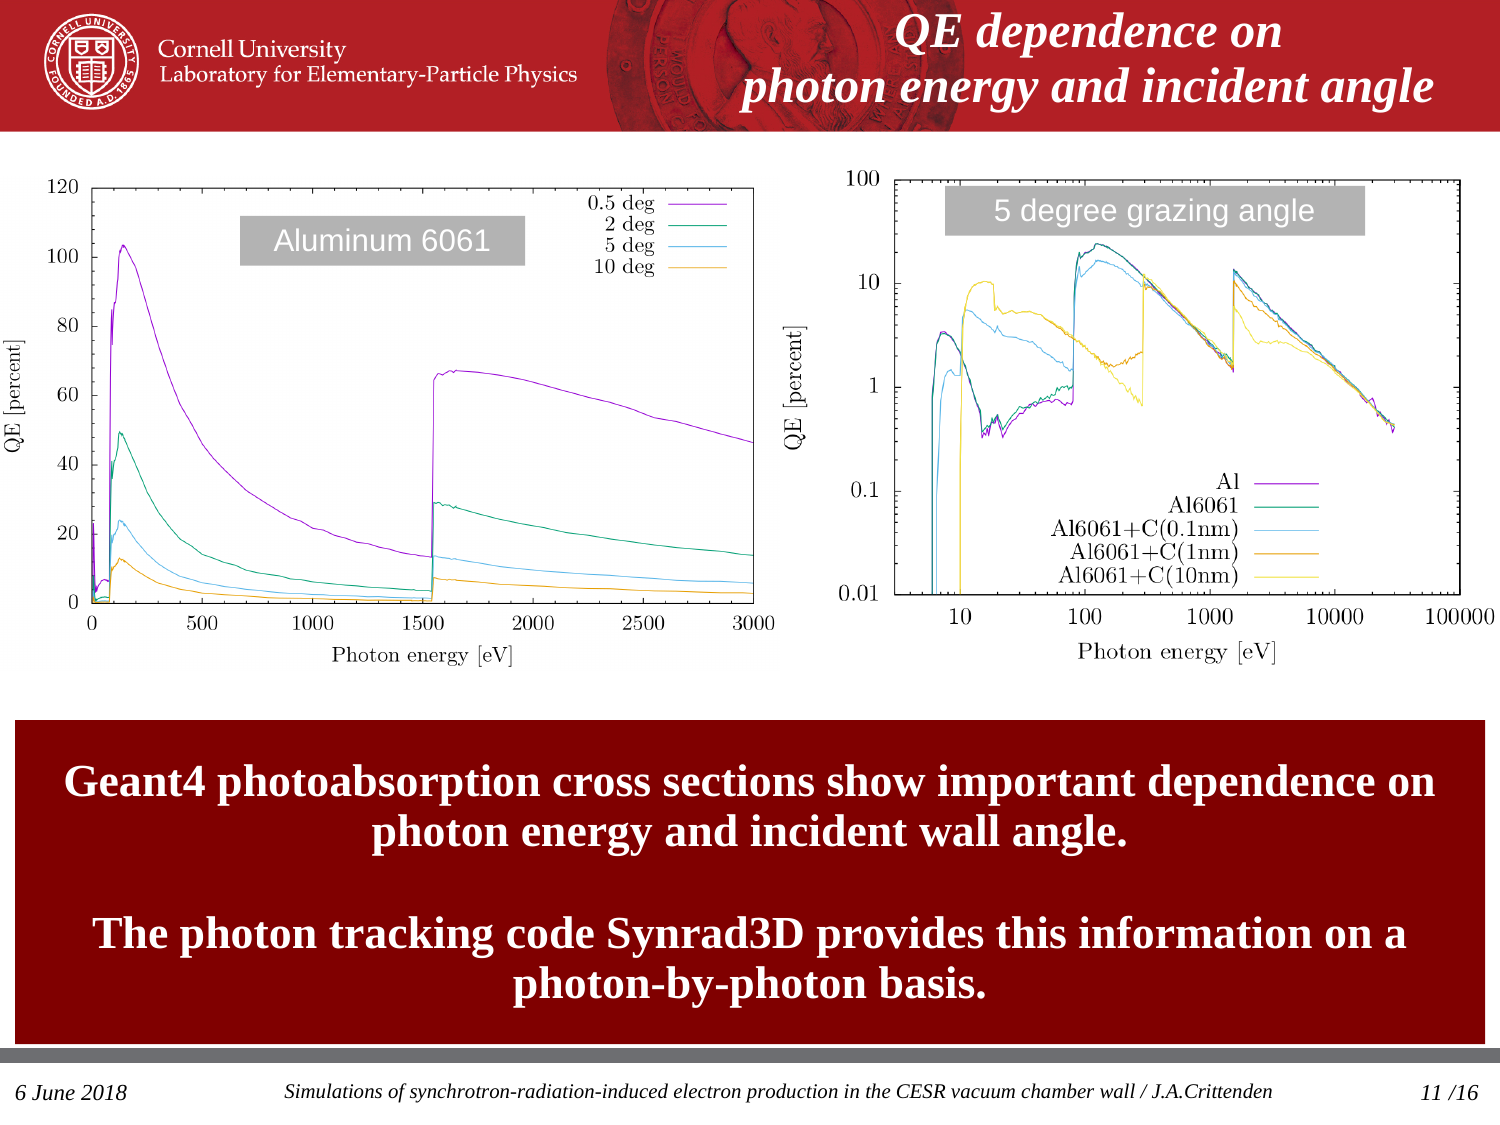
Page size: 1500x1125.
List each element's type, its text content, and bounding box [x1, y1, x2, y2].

text_box 5 degree grazing angle [945, 185, 1366, 236]
text_box Aluminum 6061 [240, 215, 526, 266]
text_box Geant4 photoabsorption cross sections show important dependence on photon energy and incident wall angle. The photon tracking code Synrad3D provides this information on a photon-by-photon basis. [15, 720, 1486, 1045]
picture [0, 0, 1500, 132]
picture [0, 164, 1500, 672]
title QE dependence on photon energy and incident angle [690, 0, 1500, 121]
